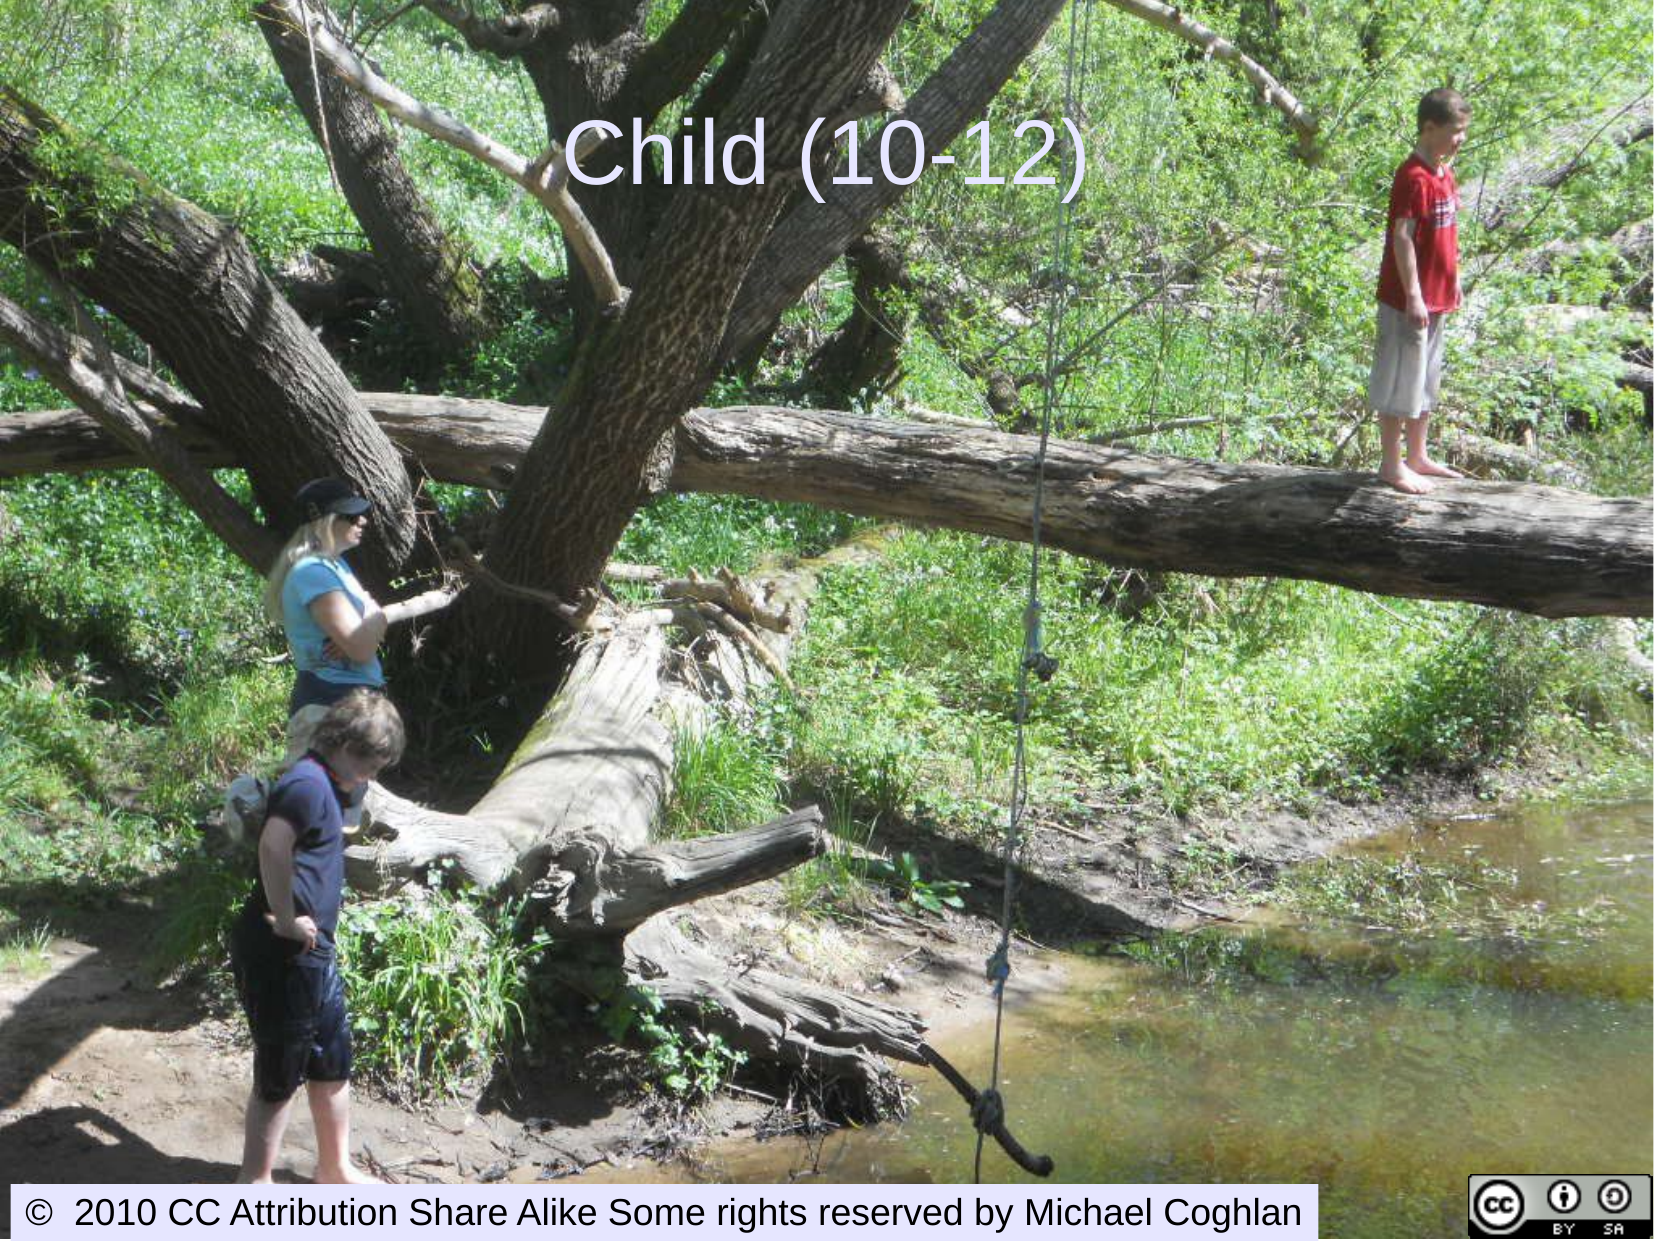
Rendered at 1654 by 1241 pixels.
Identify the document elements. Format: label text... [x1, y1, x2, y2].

title Child (10-12) [82, 49, 1571, 257]
text_box © 2010 CC Attribution Share Alike Some rights reserved by Michael Coghlan [10, 1184, 1319, 1241]
picture [0, 0, 1654, 1239]
